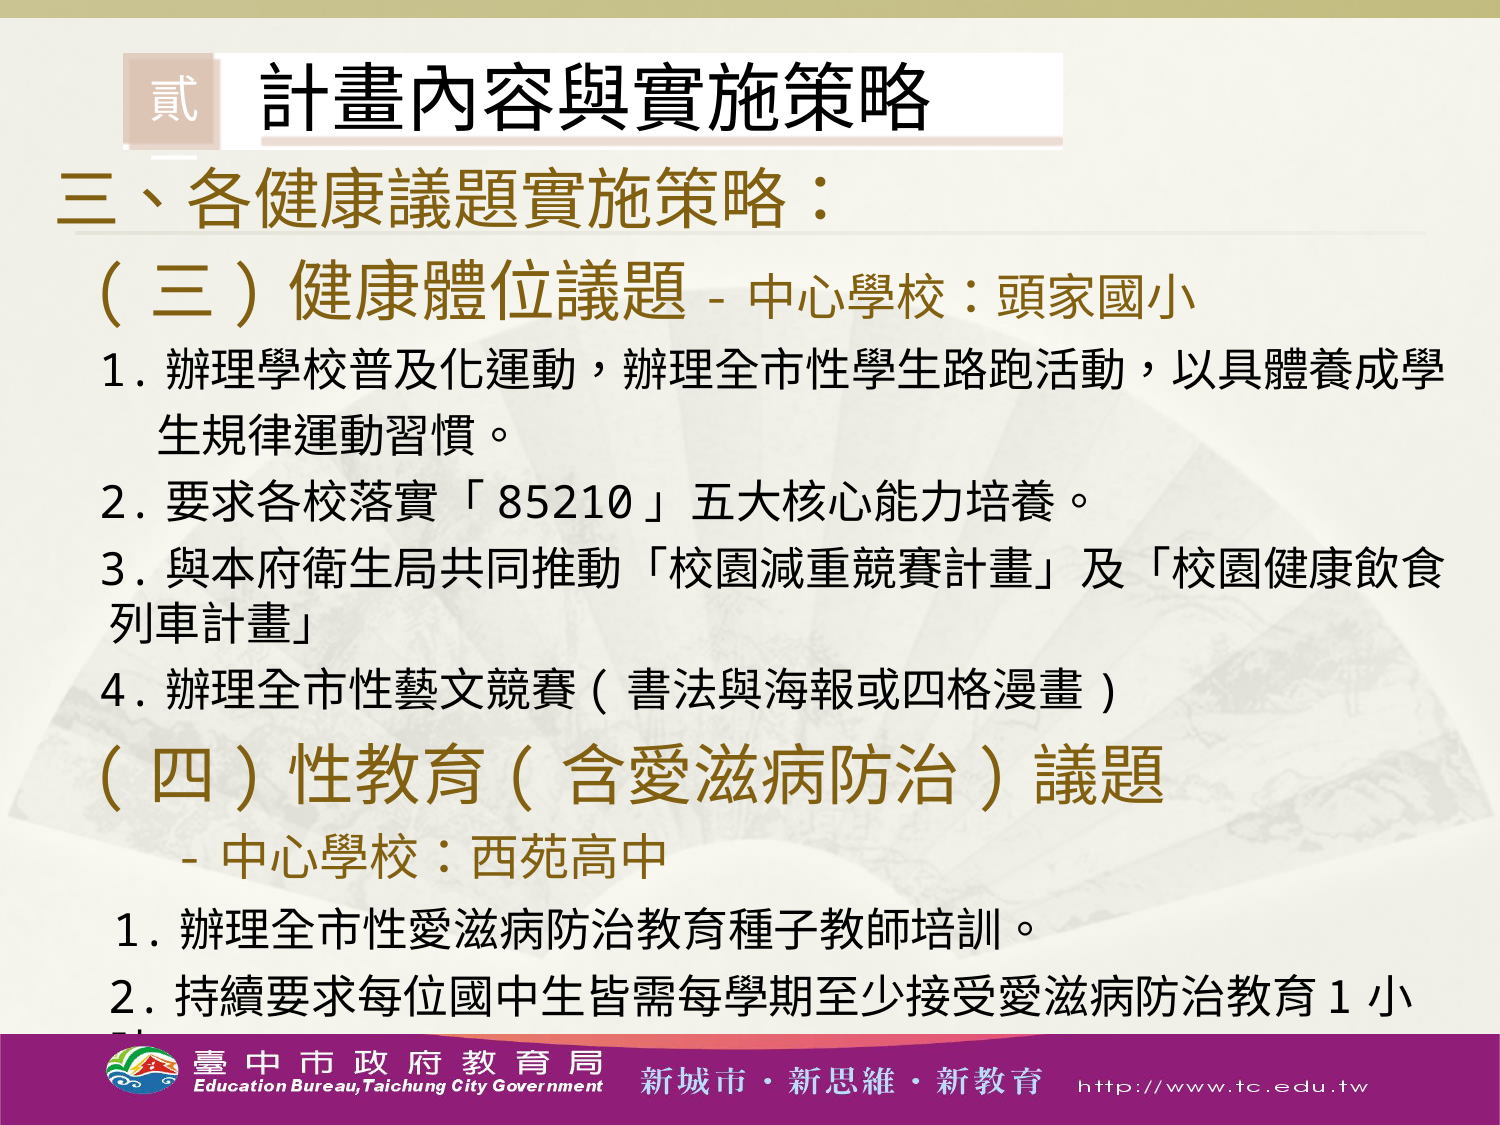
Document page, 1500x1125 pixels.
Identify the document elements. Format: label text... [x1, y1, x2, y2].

list 三、各健康議題實施策略： (三)健康體位議題-中心學校：頭家國小 1.辦理學校普及化運動，辦理全市性學生路跑活動，以具體養成學 生規律運動習慣。 2.要求各校落實「85210」五大核心能力培養。 3.與本府衛生局共同推動「校園減重競賽計畫」及「校園健康飲食列車計畫」 4.辦理全市性藝文競賽(書法與海報或四格漫畫) (四)性教育(含愛滋病防治)議題 -中心學校：西苑高中 1.辦理全市性愛滋病防治教育種子教師培訓。 2.持續要求每位國中生皆需每學期至少接受愛滋病防治教育1小時 [38, 148, 1462, 1034]
text_box 貳一 [134, 60, 199, 196]
text_box 計畫內容與實施策略 [242, 42, 1377, 149]
picture [0, 18, 1500, 1125]
